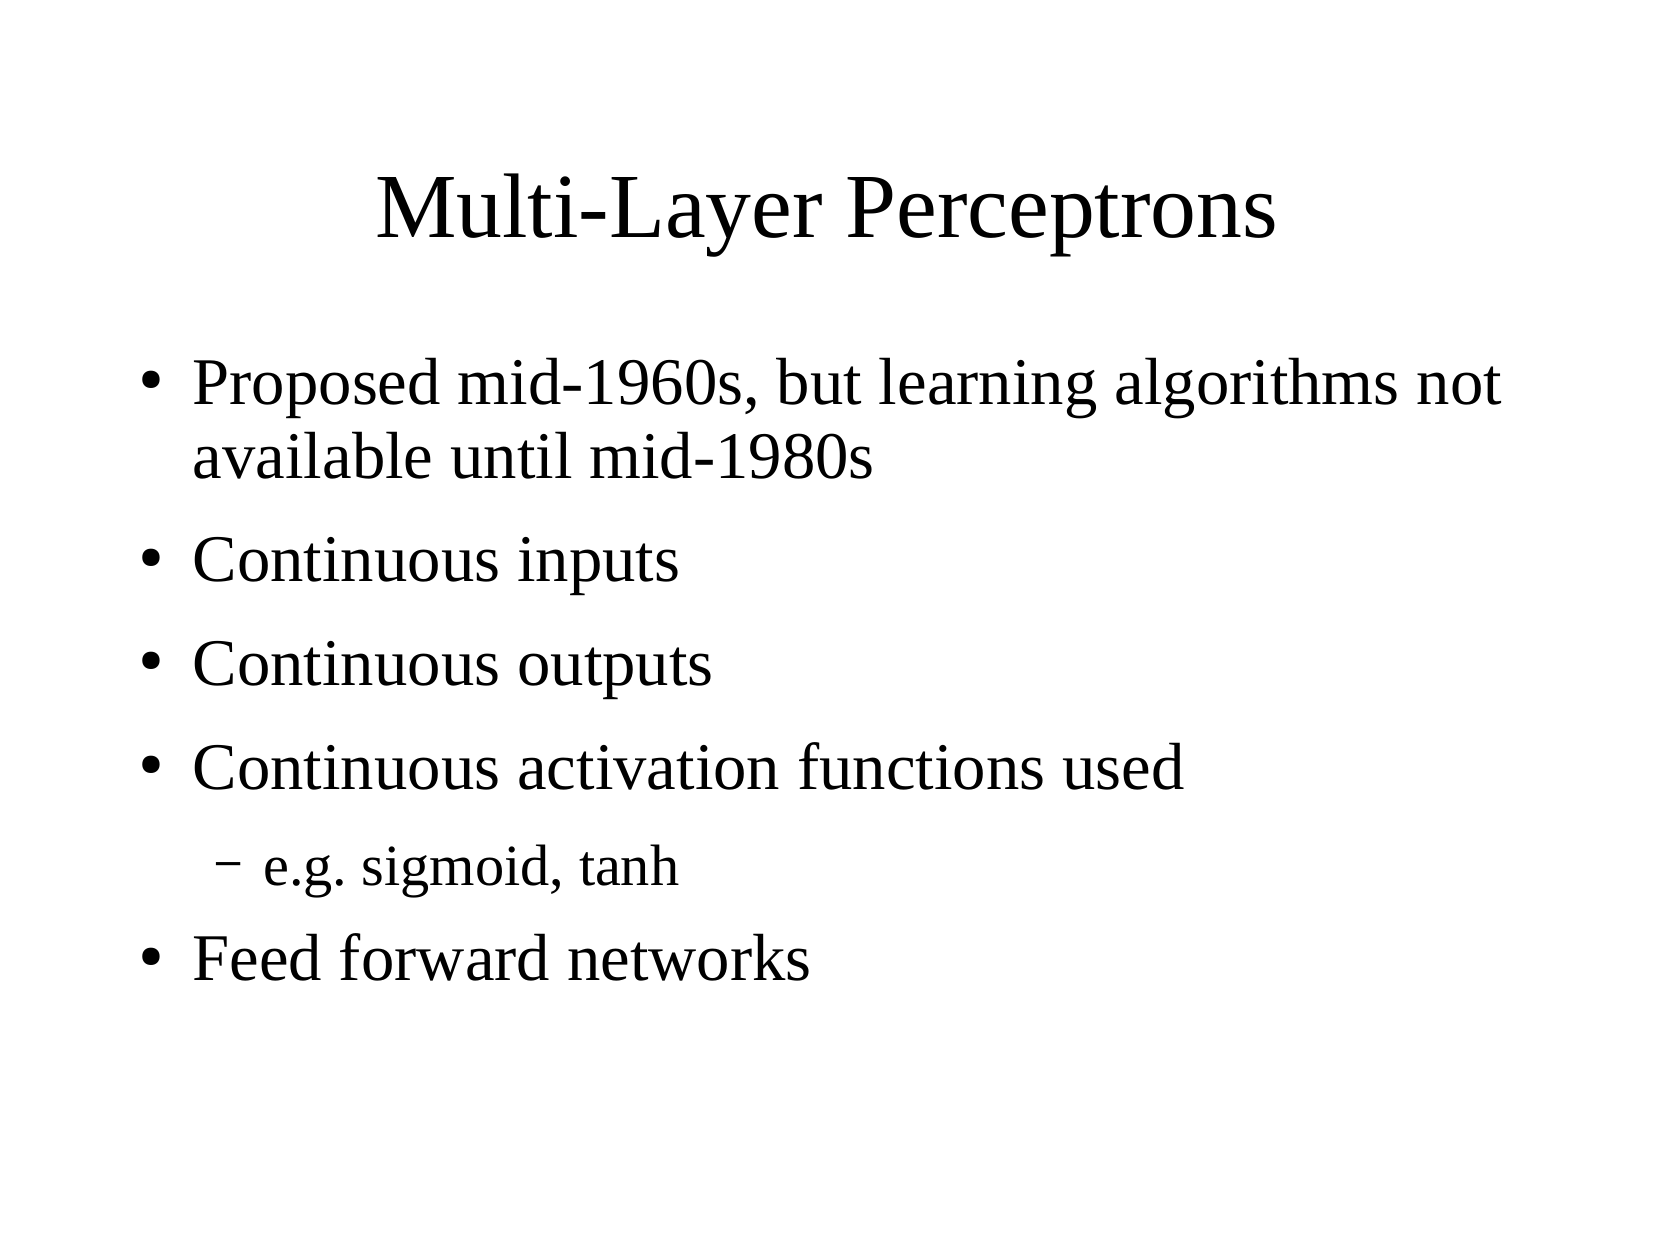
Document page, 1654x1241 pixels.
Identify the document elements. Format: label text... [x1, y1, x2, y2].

title Multi-Layer Perceptrons [121, 102, 1534, 311]
list Proposed mid-1960s, but learning algorithms not available until mid-1980s Continuous inputs Continuous outputs Continuous activation functions used e.g. sigmoid, tanh Feed forward networks [121, 344, 1534, 1127]
